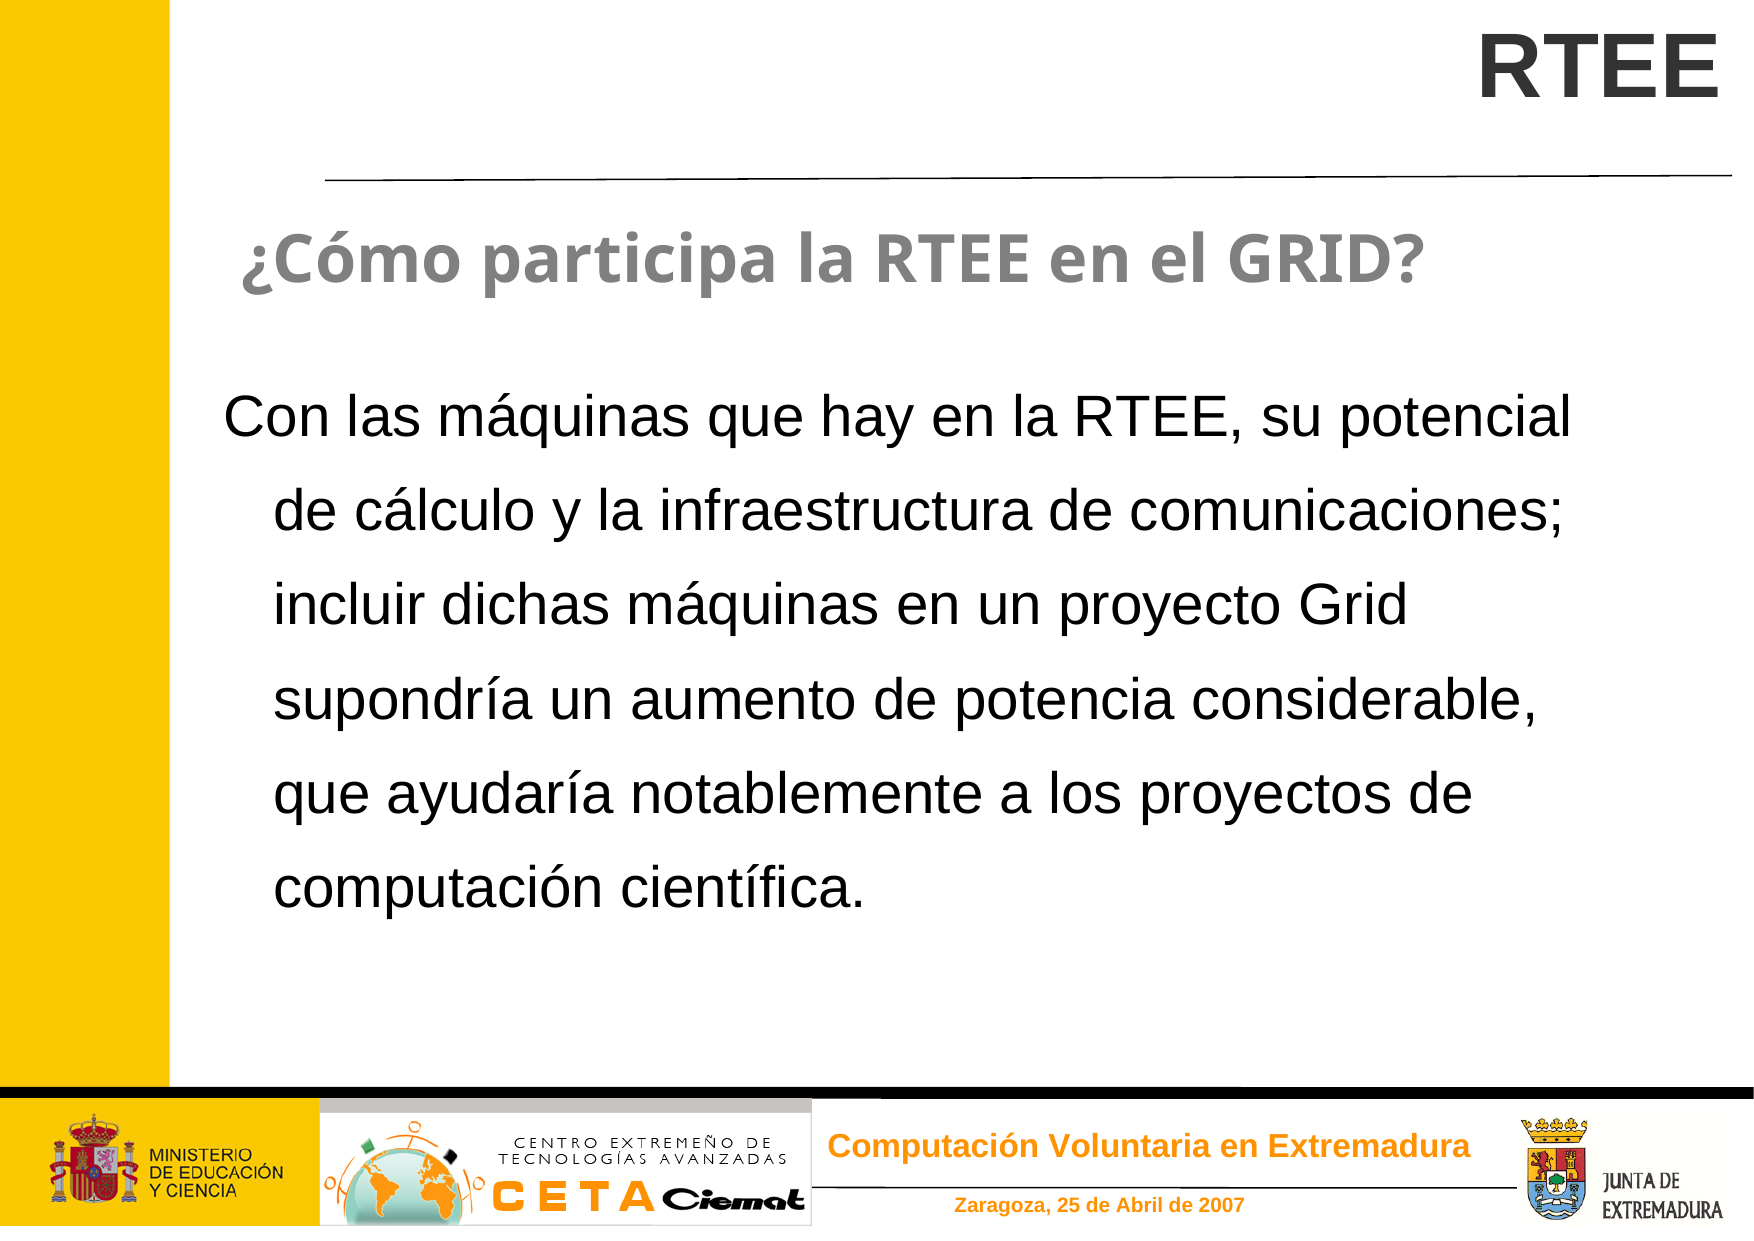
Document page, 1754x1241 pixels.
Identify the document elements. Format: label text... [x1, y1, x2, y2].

text_box ¿Cómo participa la RTEE en el GRID? [226, 203, 1585, 310]
picture [0, 1098, 812, 1226]
list Con las máquinas que hay en la RTEE, su potencial de cálculo y la infraestructura de comunicaciones; incluir dichas máquinas en un proyecto Grid supondría un aumento de potencia considerable, que ayudaría notablemente a los proyectos de computación científica. [206, 354, 1654, 994]
title RTEE [146, 6, 1722, 121]
picture [1517, 1109, 1732, 1227]
